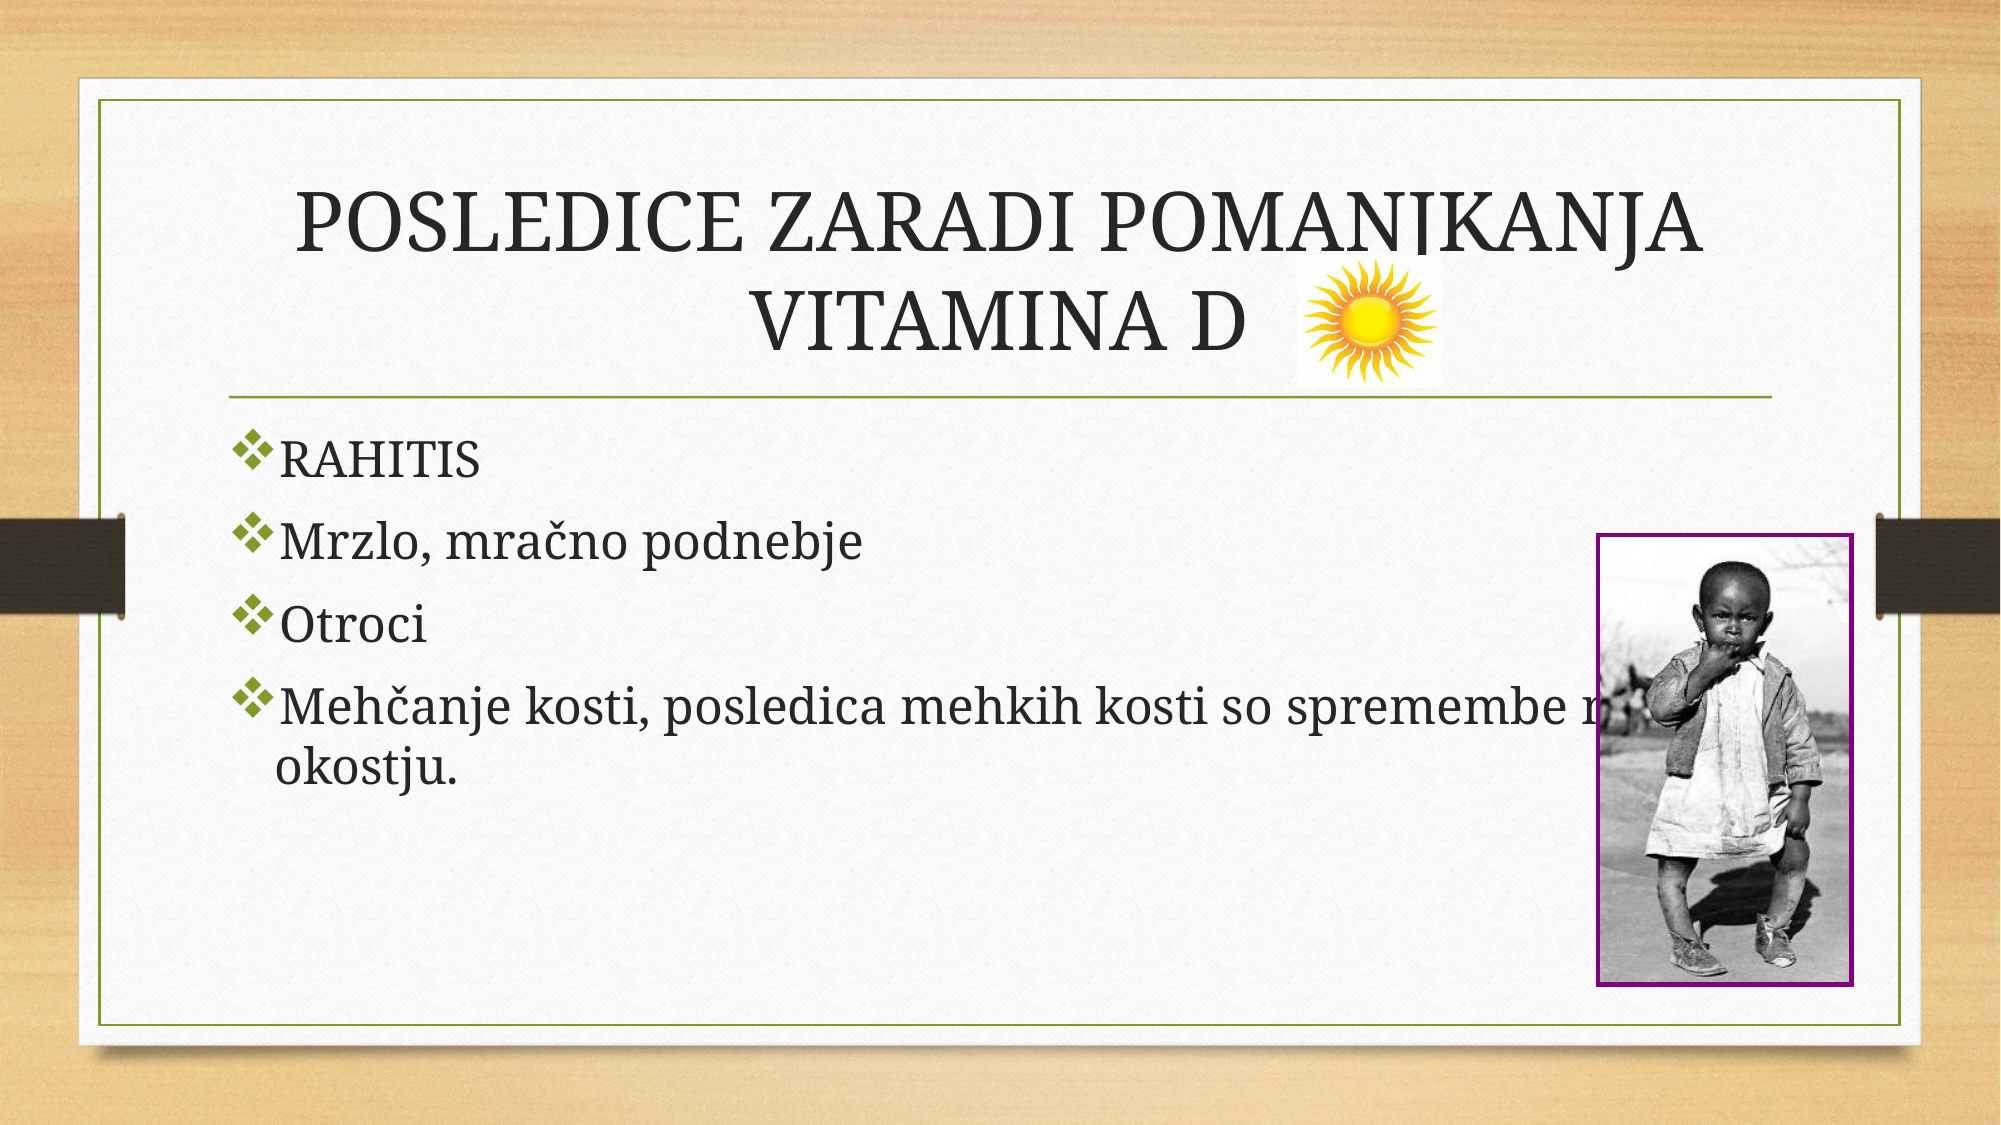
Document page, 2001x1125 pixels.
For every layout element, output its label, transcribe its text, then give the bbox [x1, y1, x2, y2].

list RAHITIS Mrzlo, mračno podnebje Otroci Mehčanje kosti, posledica mehkih kosti so spremembe na okostju. [212, 419, 1788, 964]
picture [0, 0, 2001, 1125]
title POSLEDICE ZARADI POMANJKANJA VITAMINA D [212, 161, 1788, 375]
